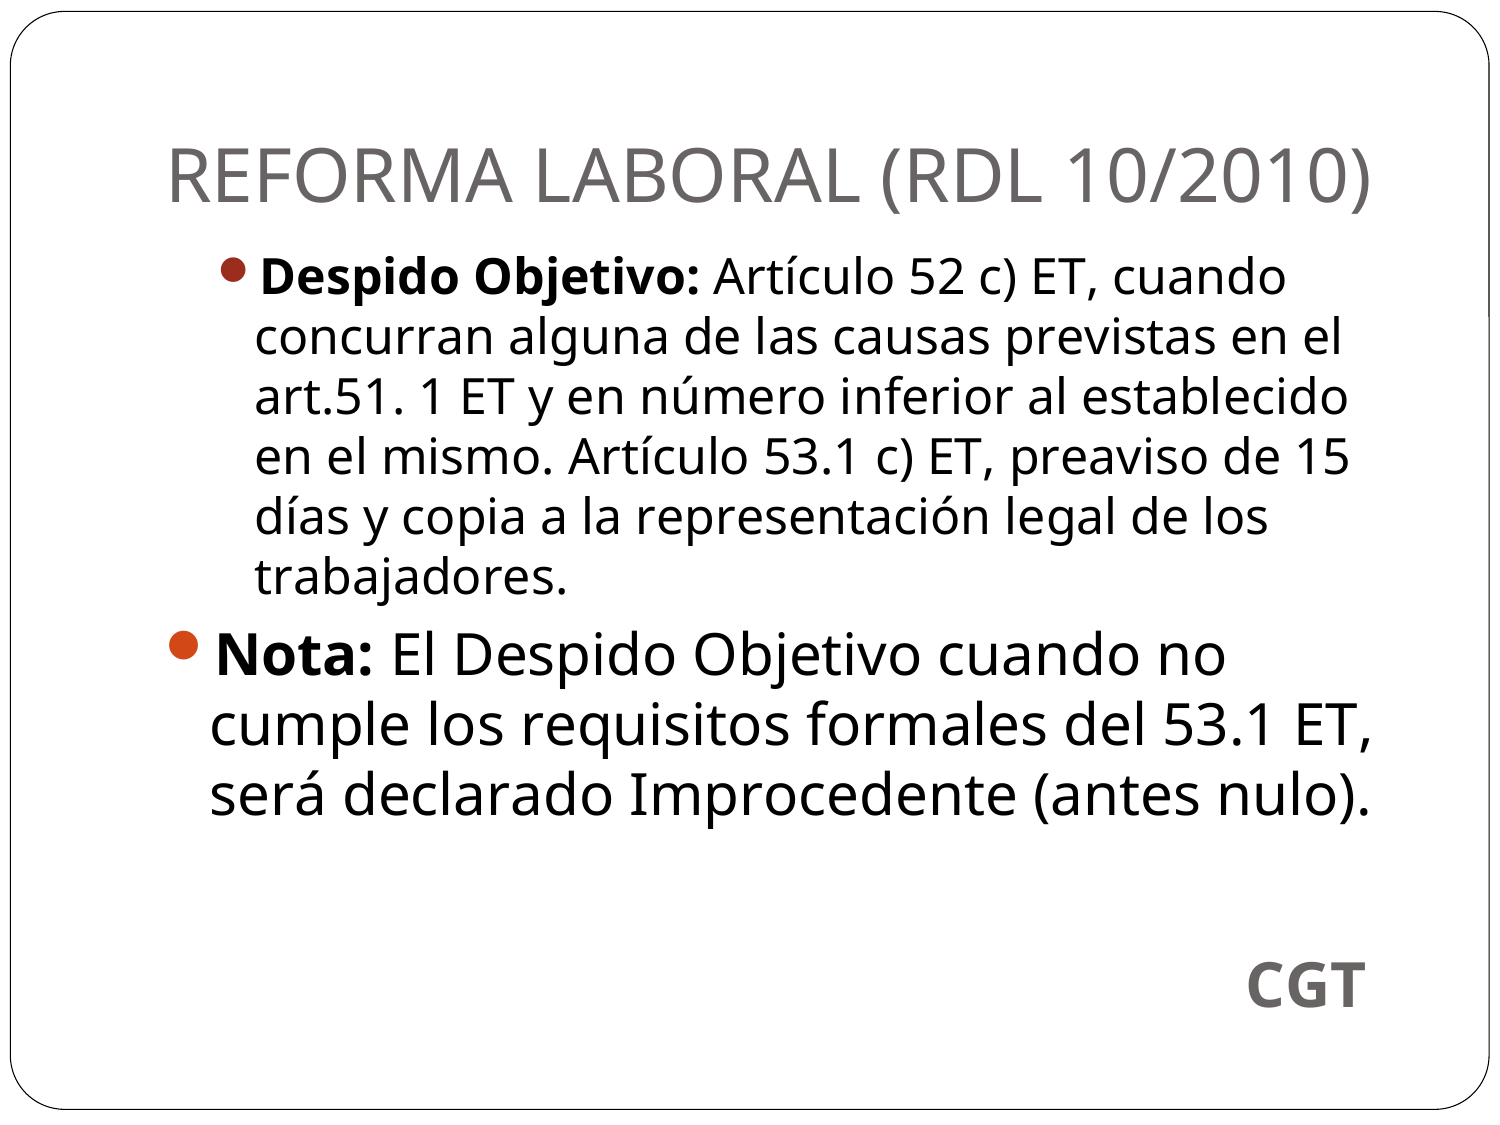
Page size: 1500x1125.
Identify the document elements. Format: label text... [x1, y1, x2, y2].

title REFORMA LABORAL (RDL 10/2010) [150, 29, 1426, 233]
text_box CGT [1230, 937, 1500, 1028]
list Despido Objetivo: Artículo 52 c) ET, cuando concurran alguna de las causas previstas en el art.51. 1 ET y en número inferior al establecido en el mismo. Artículo 53.1 c) ET, preaviso de 15 días y copia a la representación legal de los trabajadores. Nota: El Despido Objetivo cuando no cumple los requisitos formales del 53.1 ET, será declarado Improcedente (antes nulo). [150, 237, 1426, 988]
